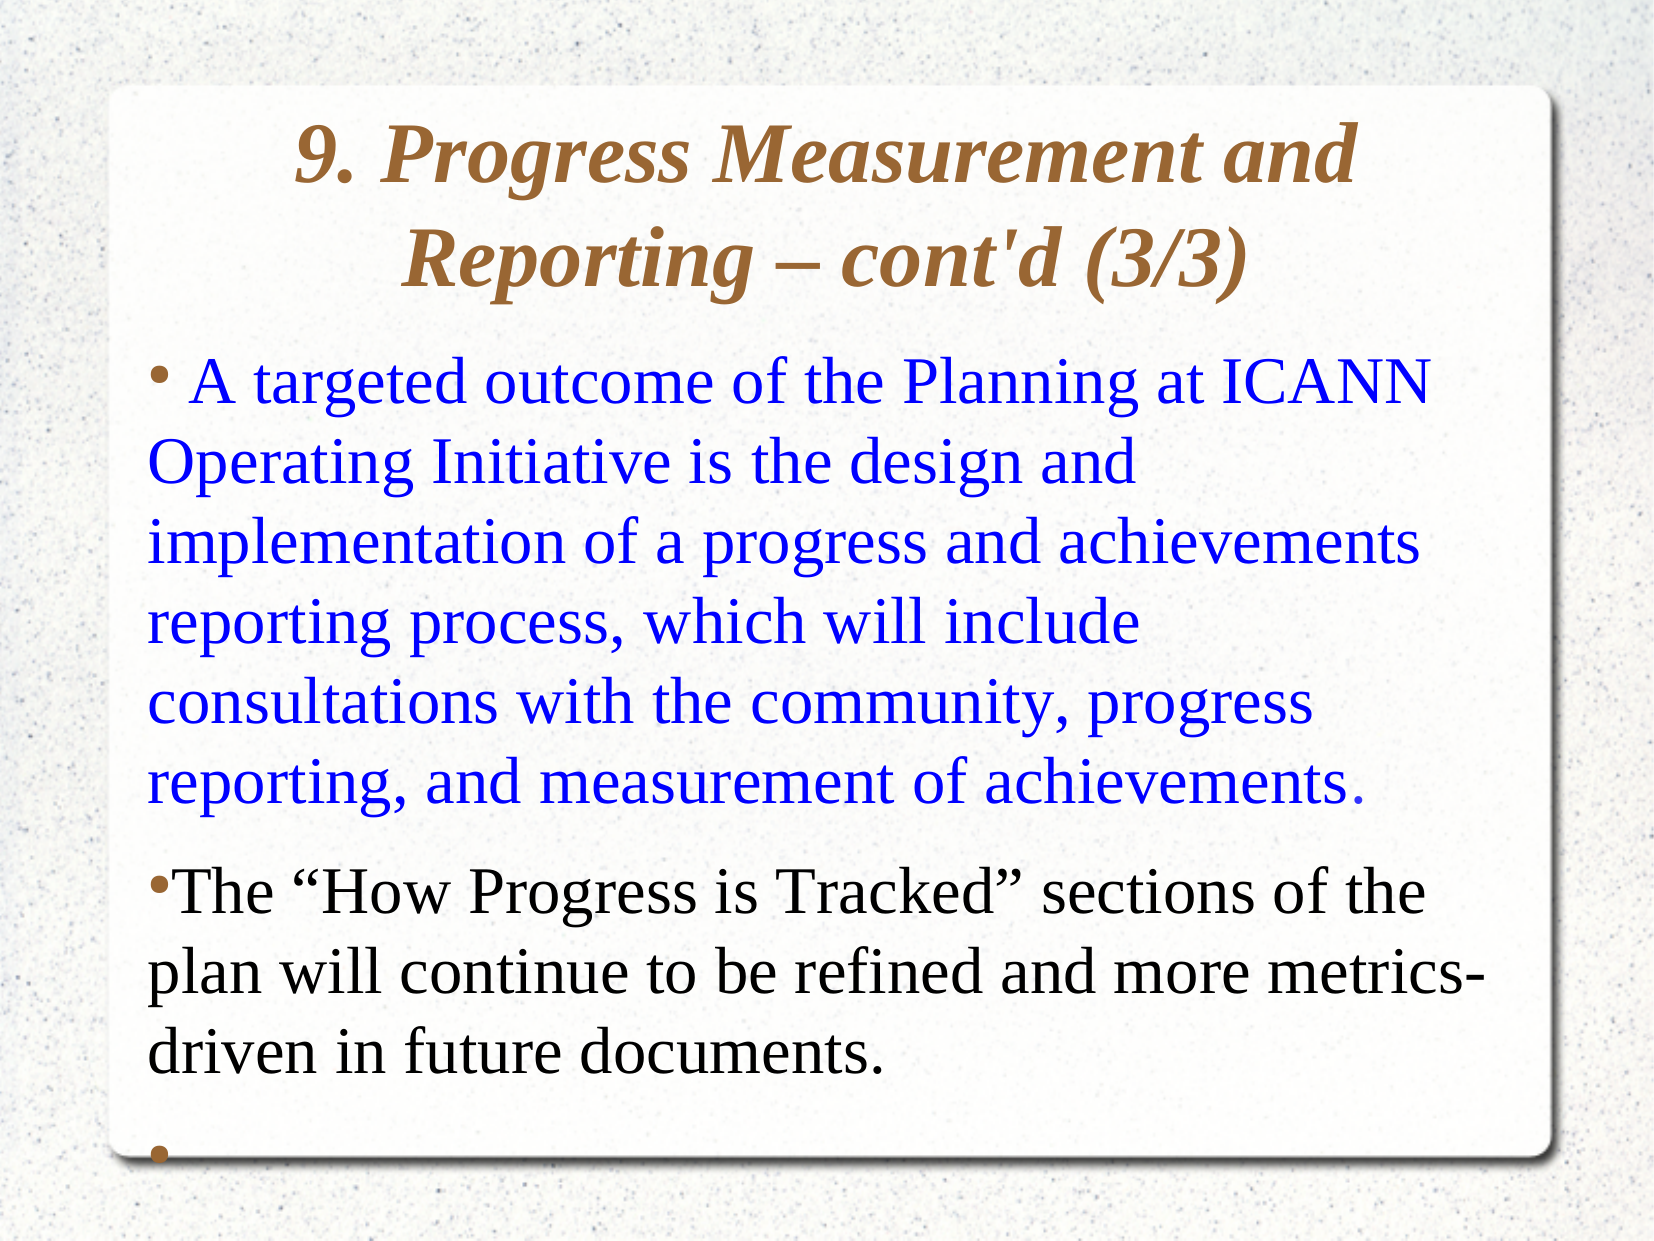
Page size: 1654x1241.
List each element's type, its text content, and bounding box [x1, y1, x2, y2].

list A targeted outcome of the Planning at ICANN Operating Initiative is the design and implementation of a progress and achievements reporting process, which will include consultations with the community, progress reporting, and measurement of achievements. The “How Progress is Tracked” sections of the plan will continue to be refined and more metrics-driven in future documents. [147, 336, 1506, 1211]
title 9. Progress Measurement and Reporting – cont'd (3/3) [118, 96, 1536, 304]
